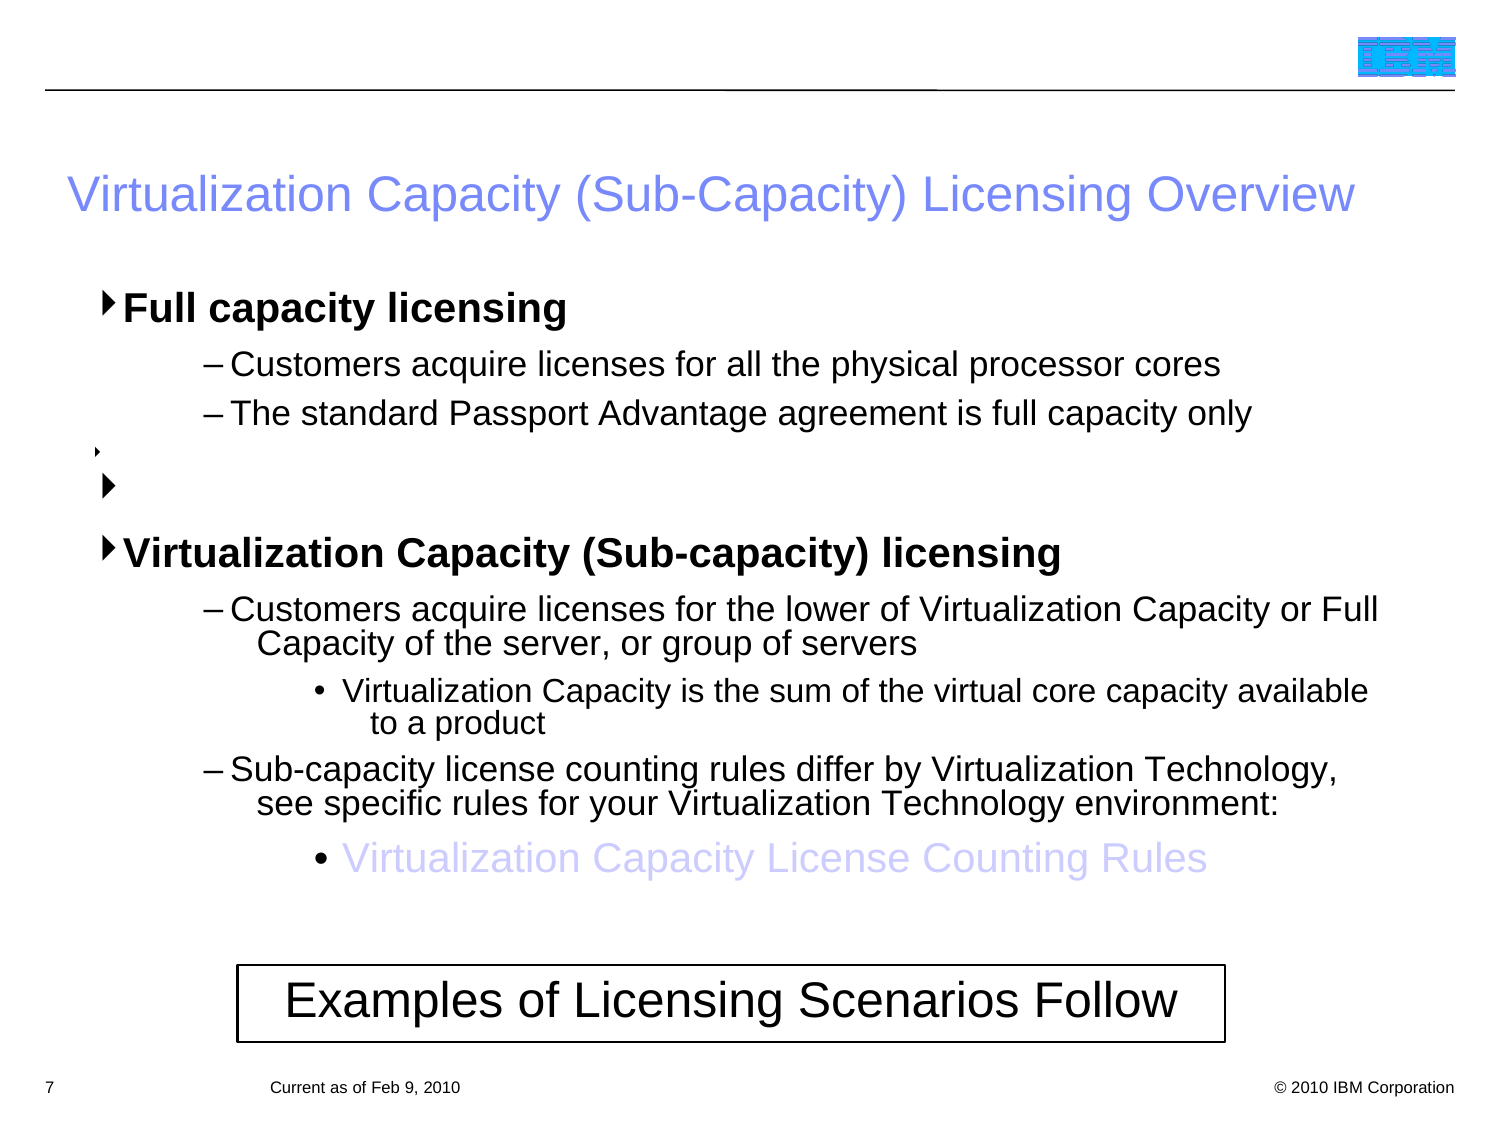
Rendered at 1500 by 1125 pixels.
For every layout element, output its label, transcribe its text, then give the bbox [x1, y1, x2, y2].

title Virtualization Capacity (Sub-Capacity) Licensing Overview [52, 158, 1415, 231]
text_box Examples of Licensing Scenarios Follow [237, 965, 1226, 1043]
list Full capacity licensing Customers acquire licenses for all the physical processor cores The standard Passport Advantage agreement is full capacity only Virtualization Capacity (Sub-capacity) licensing Customers acquire licenses for the lower of Virtualization Capacity or Full Capacity of the server, or group of servers Virtualization Capacity is the sum of the virtual core capacity available to a product Sub-capacity license counting rules differ by Virtualization Technology, see specific rules for your Virtualization Technology environment: Virtualization Capacity License Counting Rules [75, 280, 1413, 914]
